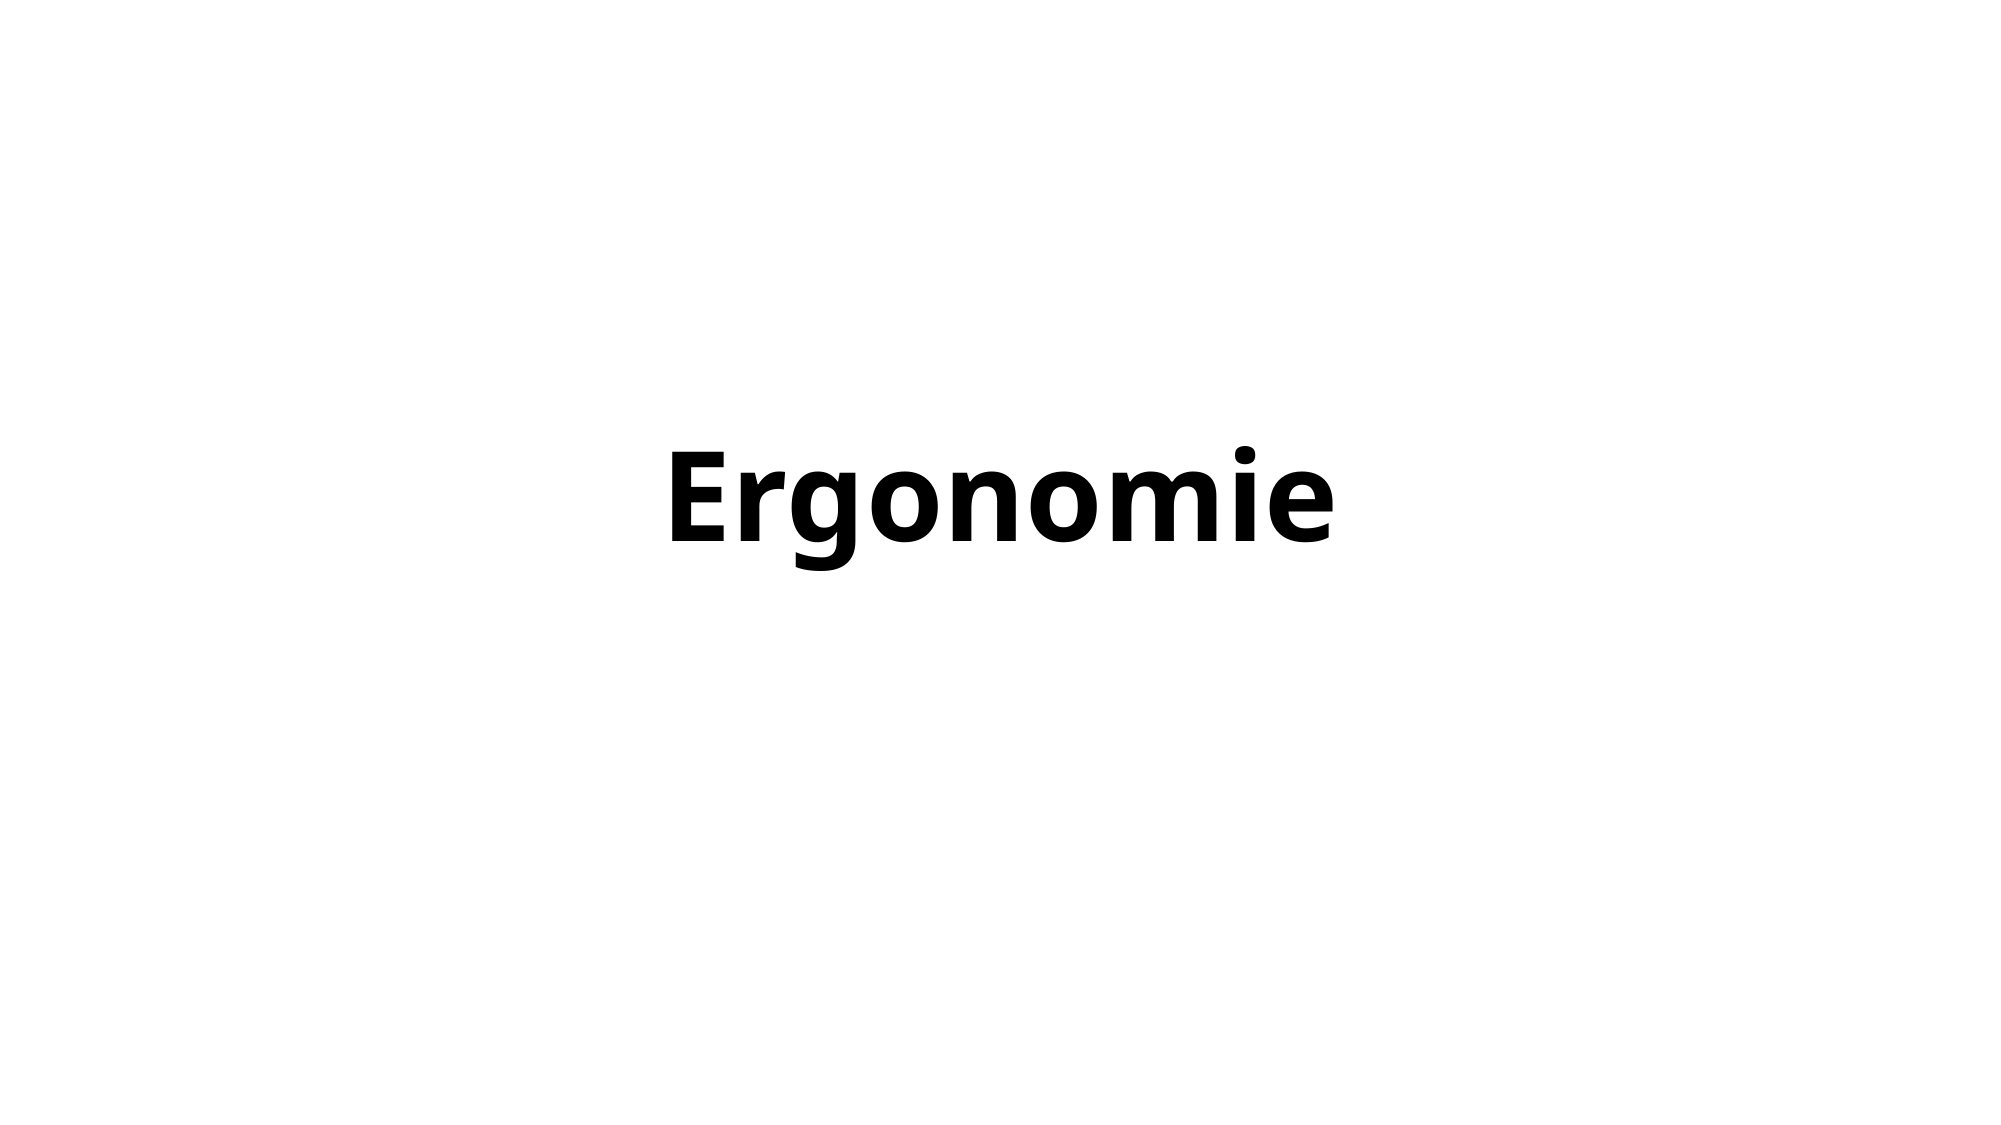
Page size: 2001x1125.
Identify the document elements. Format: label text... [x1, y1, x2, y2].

title Ergonomie [249, 184, 1750, 576]
